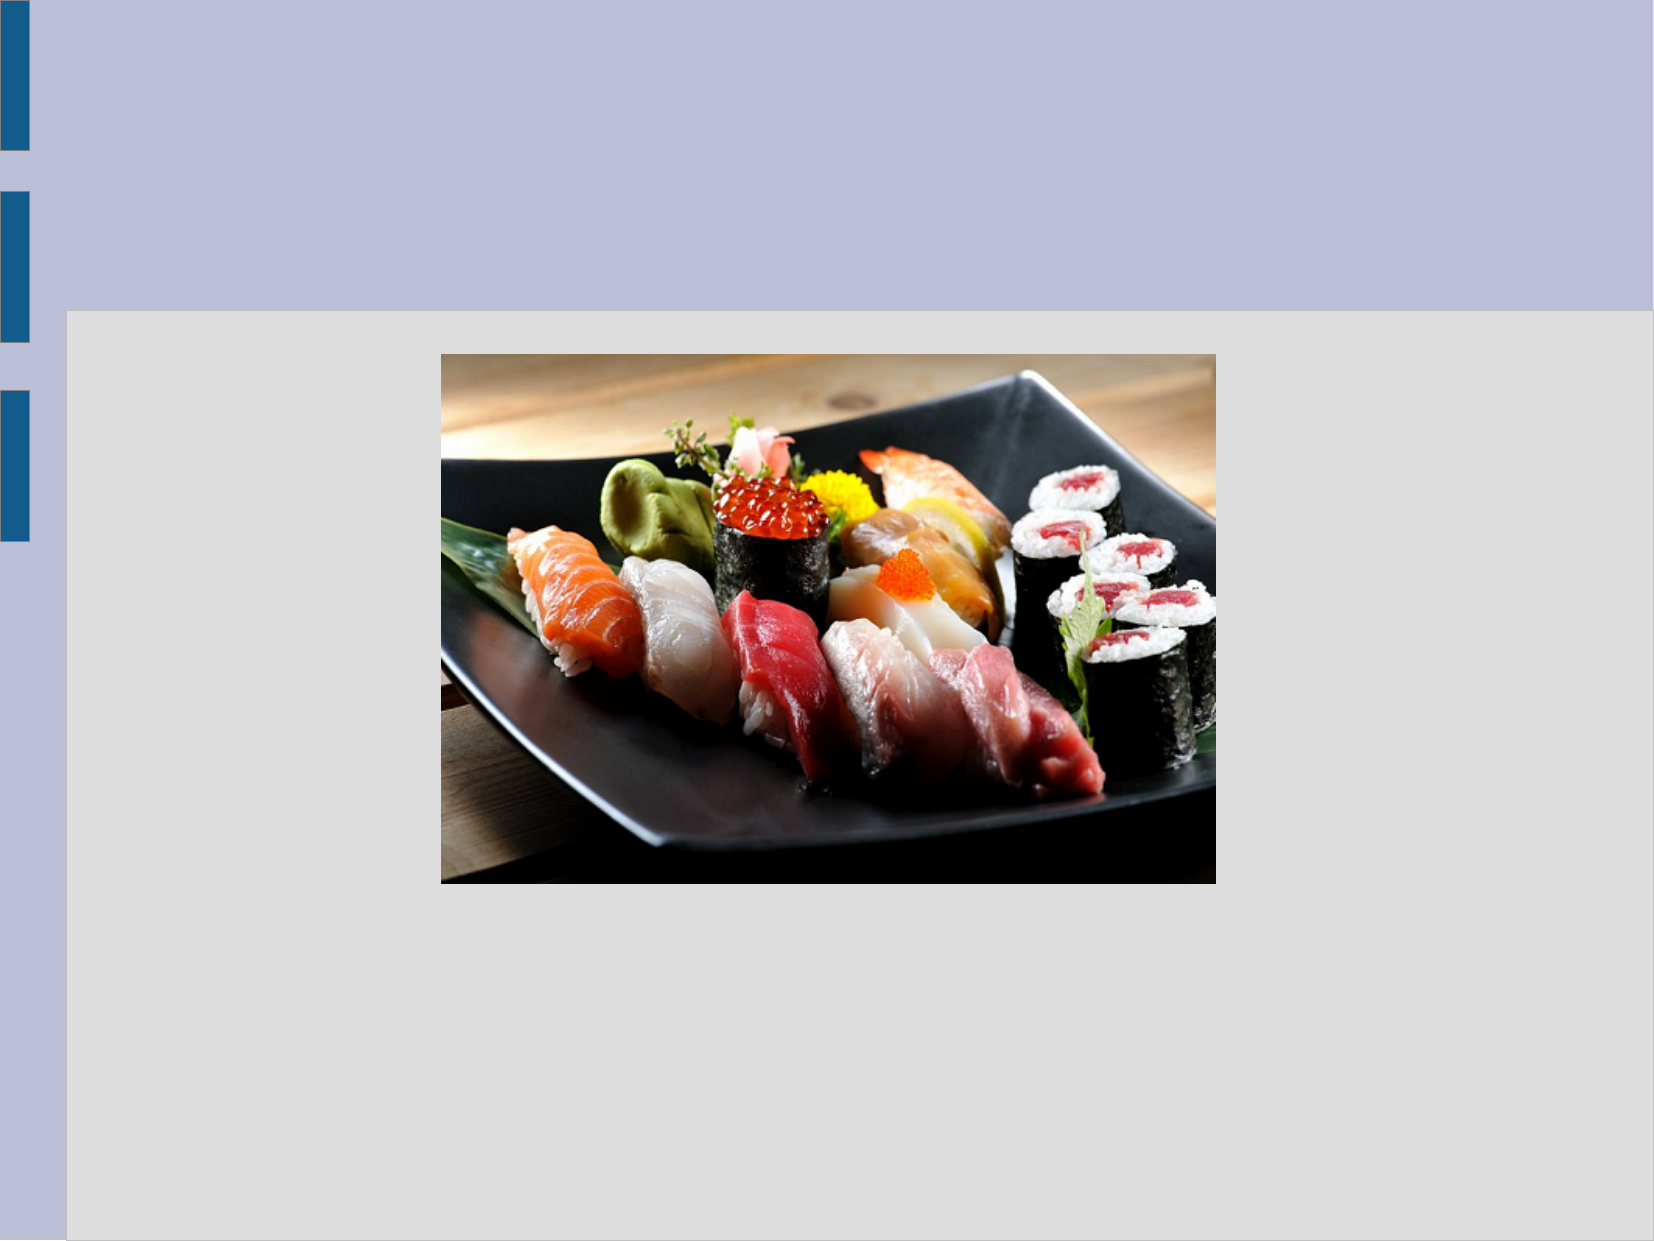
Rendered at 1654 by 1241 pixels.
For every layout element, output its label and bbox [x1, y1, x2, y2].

picture [441, 354, 1220, 886]
